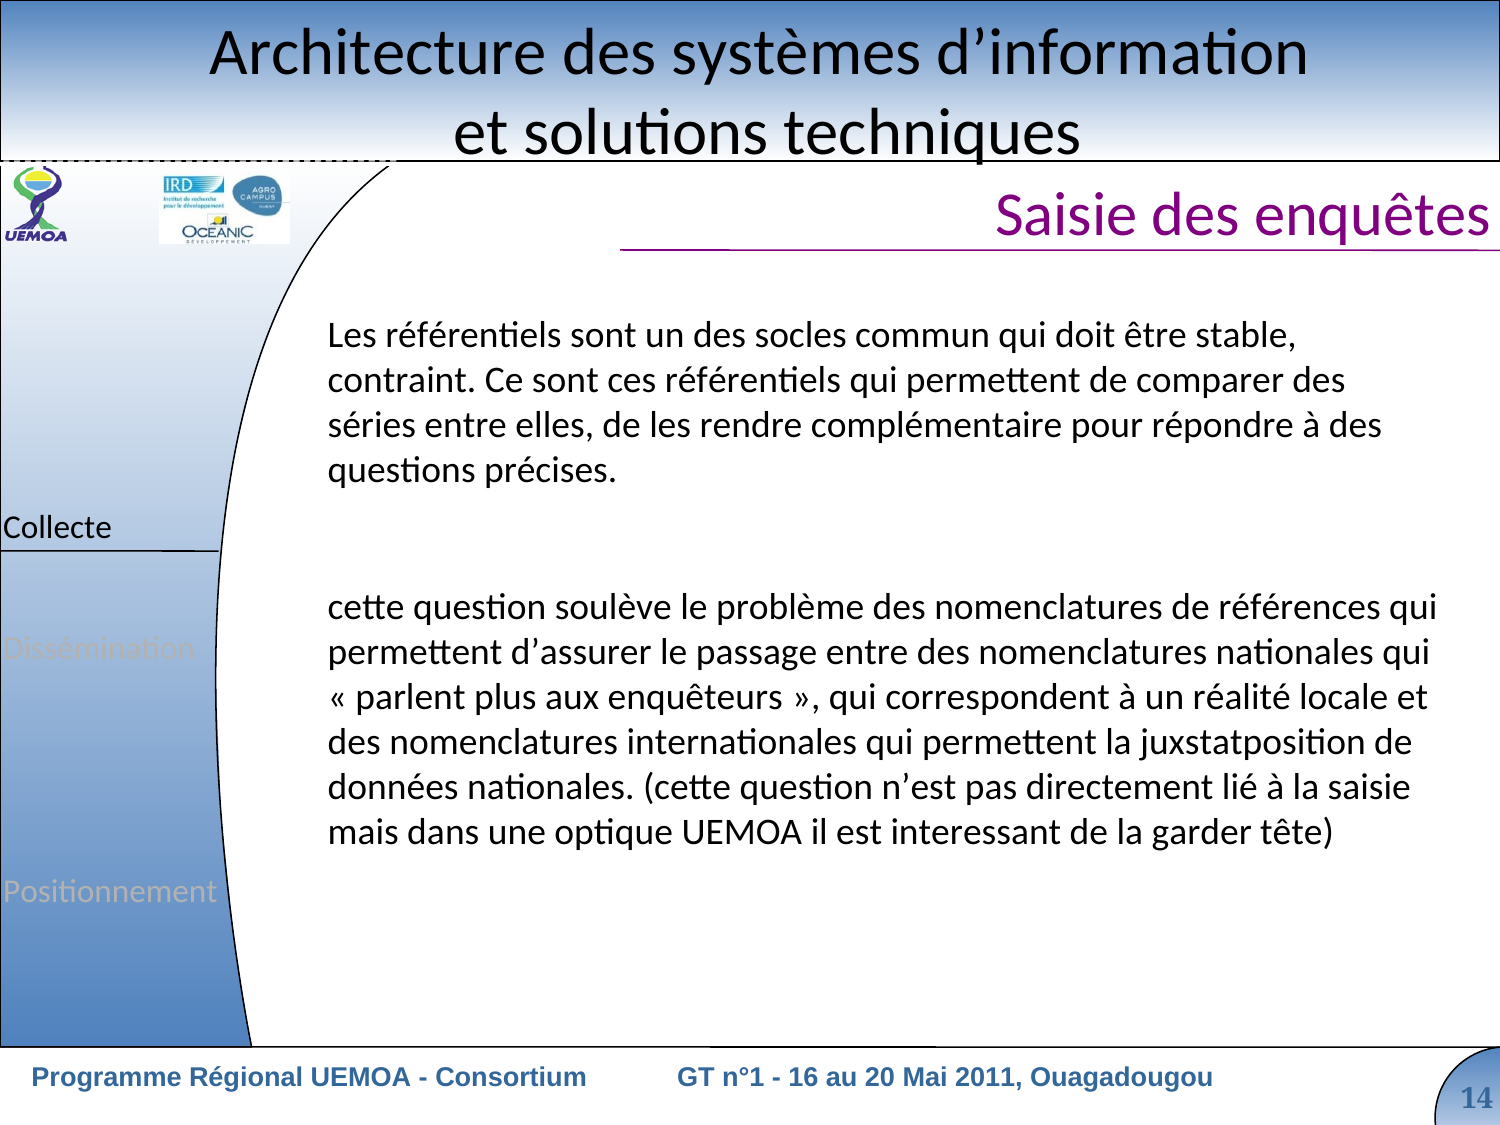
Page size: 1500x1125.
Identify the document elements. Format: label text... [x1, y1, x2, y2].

picture [159, 173, 265, 244]
text_box Les référentiels sont un des socles commun qui doit être stable, contraint. Ce sont ces référentiels qui permettent de comparer des séries entre elles, de les rendre complémentaire pour répondre à des questions précises. cette question soulève le problème des nomenclatures de références qui permettent d’assurer le passage entre des nomenclatures nationales qui « parlent plus aux enquêteurs », qui correspondent à un réalité locale et des nomenclatures internationales qui permettent la juxstatposition de données nationales. (cette question n’est pas directement lié à la saisie mais dans une optique UEMOA il est interessant de la garder tête) [312, 302, 1459, 929]
picture [0, 166, 73, 244]
text_box Saisie des enquêtes [265, 165, 1500, 256]
text_box Collecte Dissémination Positionnement [0, 497, 314, 1039]
text_box Architecture des systèmes d’information et solutions techniques [53, 0, 1483, 161]
